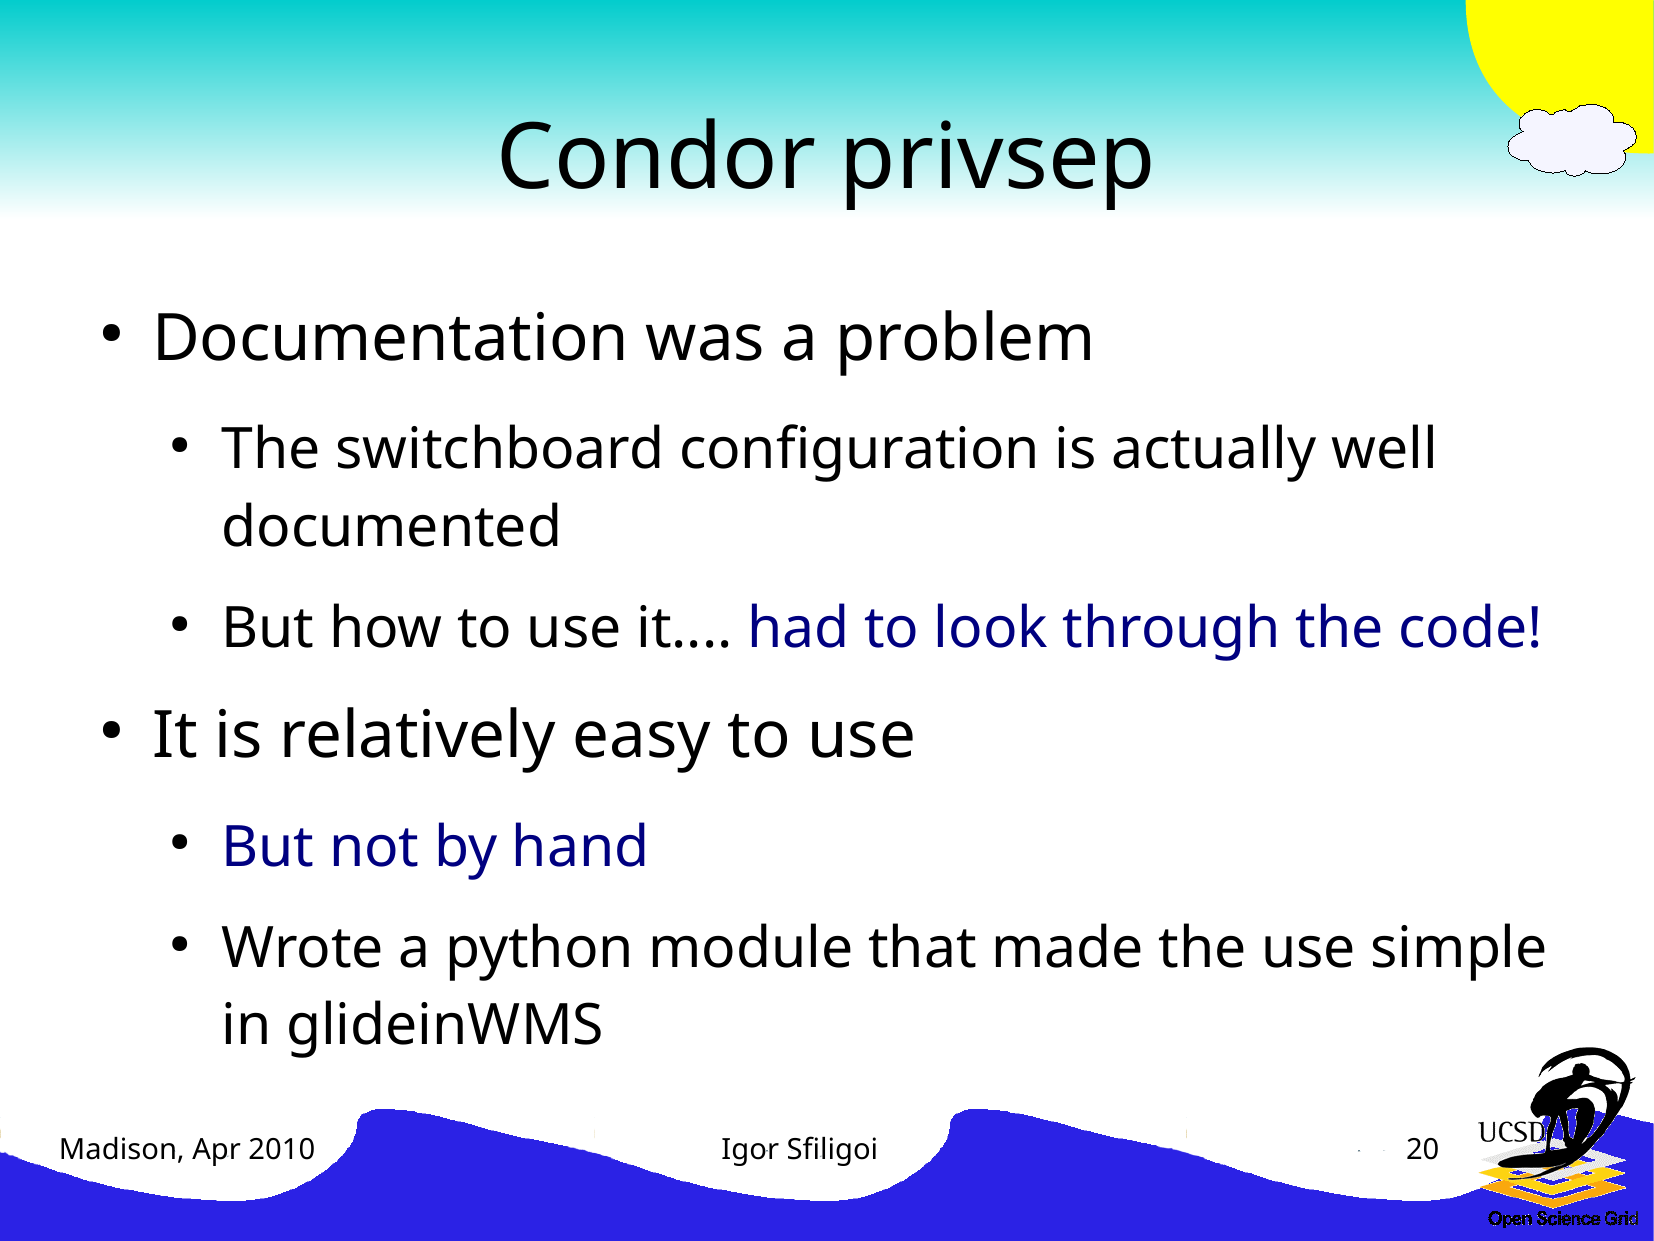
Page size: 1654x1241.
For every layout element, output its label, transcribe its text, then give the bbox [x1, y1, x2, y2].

title Condor privsep [82, 56, 1571, 250]
picture [0, 1047, 1654, 1241]
list Documentation was a problem The switchboard configuration is actually well documented But how to use it.... had to look through the code! It is relatively easy to use But not by hand Wrote a python module that made the use simple in glideinWMS [82, 290, 1571, 1109]
text_box [1507, 104, 1637, 177]
